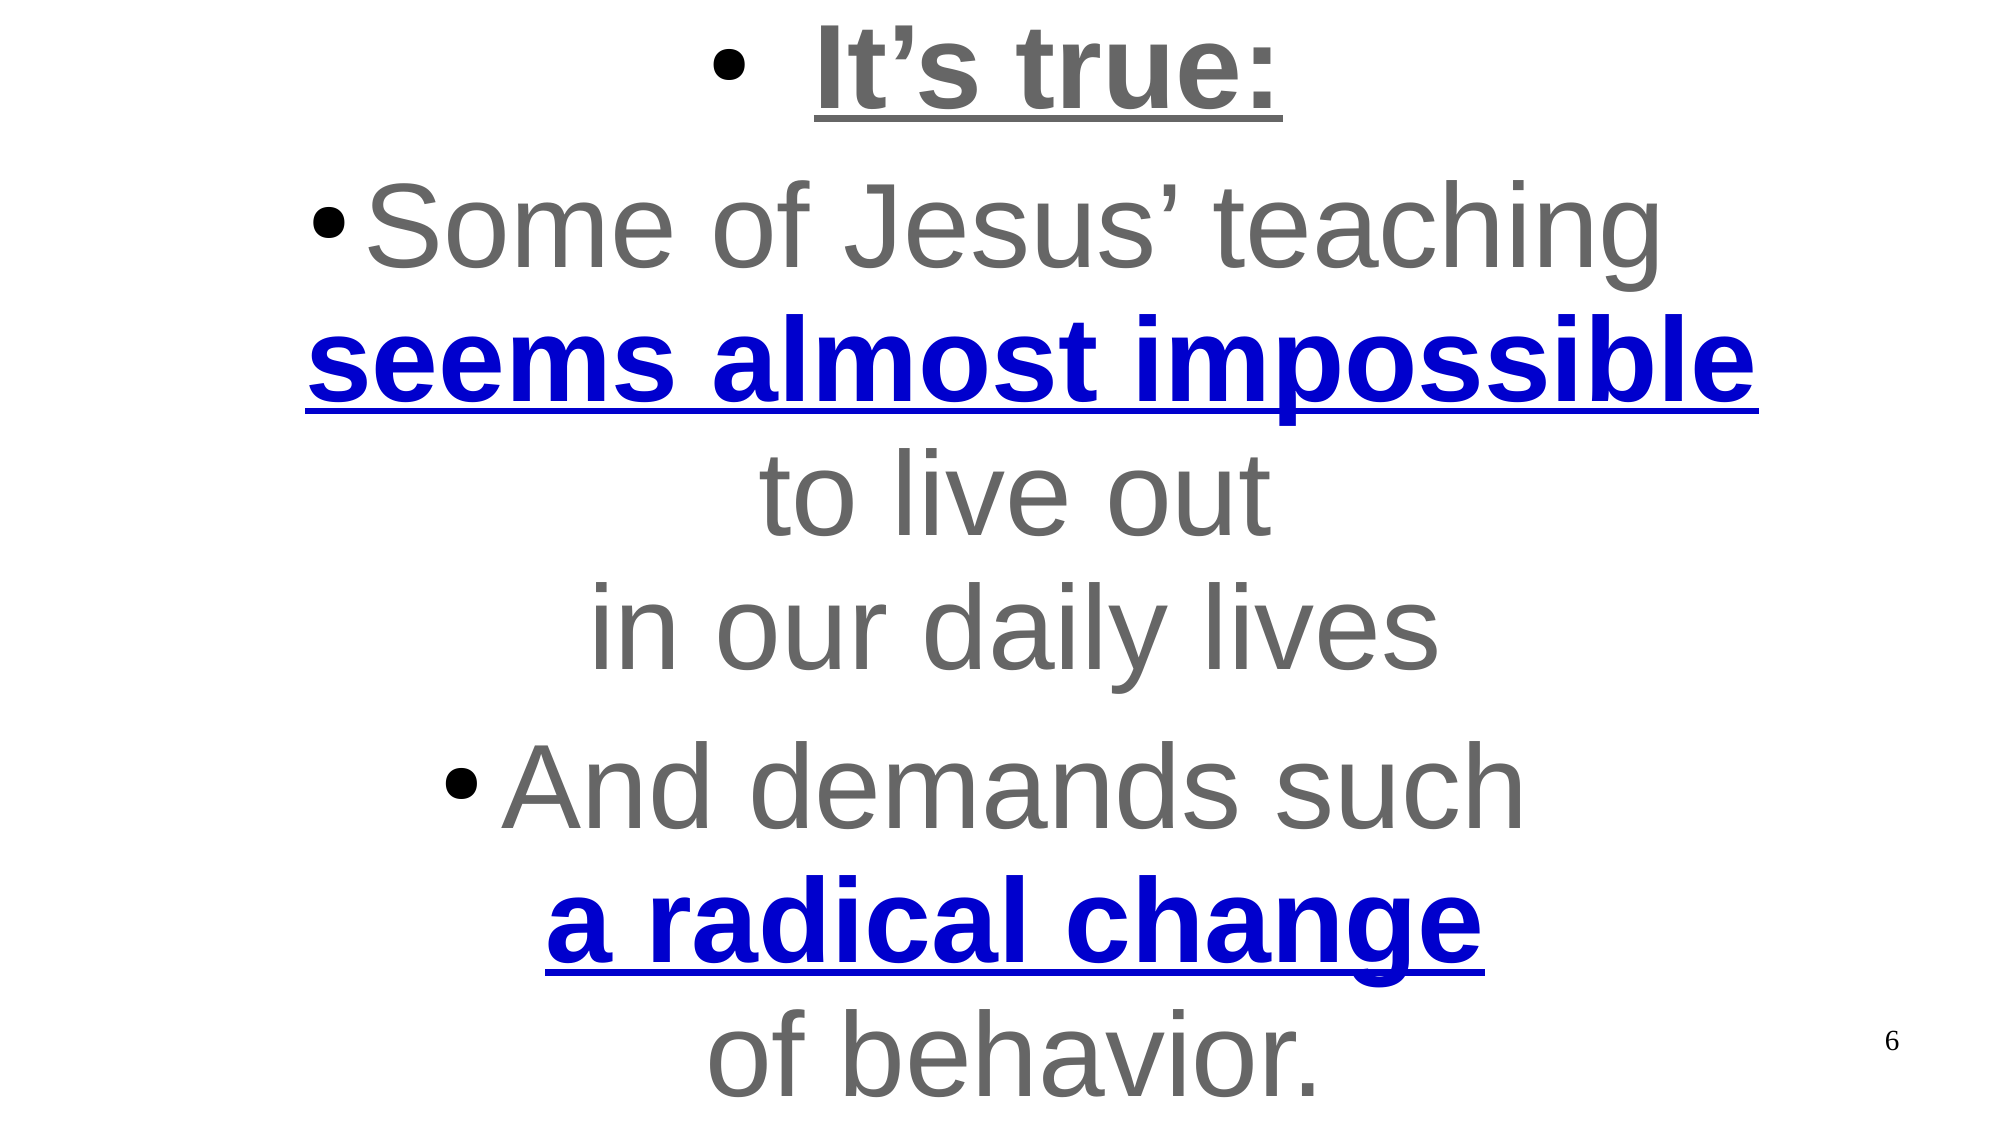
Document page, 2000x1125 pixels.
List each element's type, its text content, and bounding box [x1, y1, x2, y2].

list It’s true: Some of Jesus’ teaching seems almost impossible to live out in our daily lives And demands such a radical change of behavior. [0, 0, 1996, 1123]
